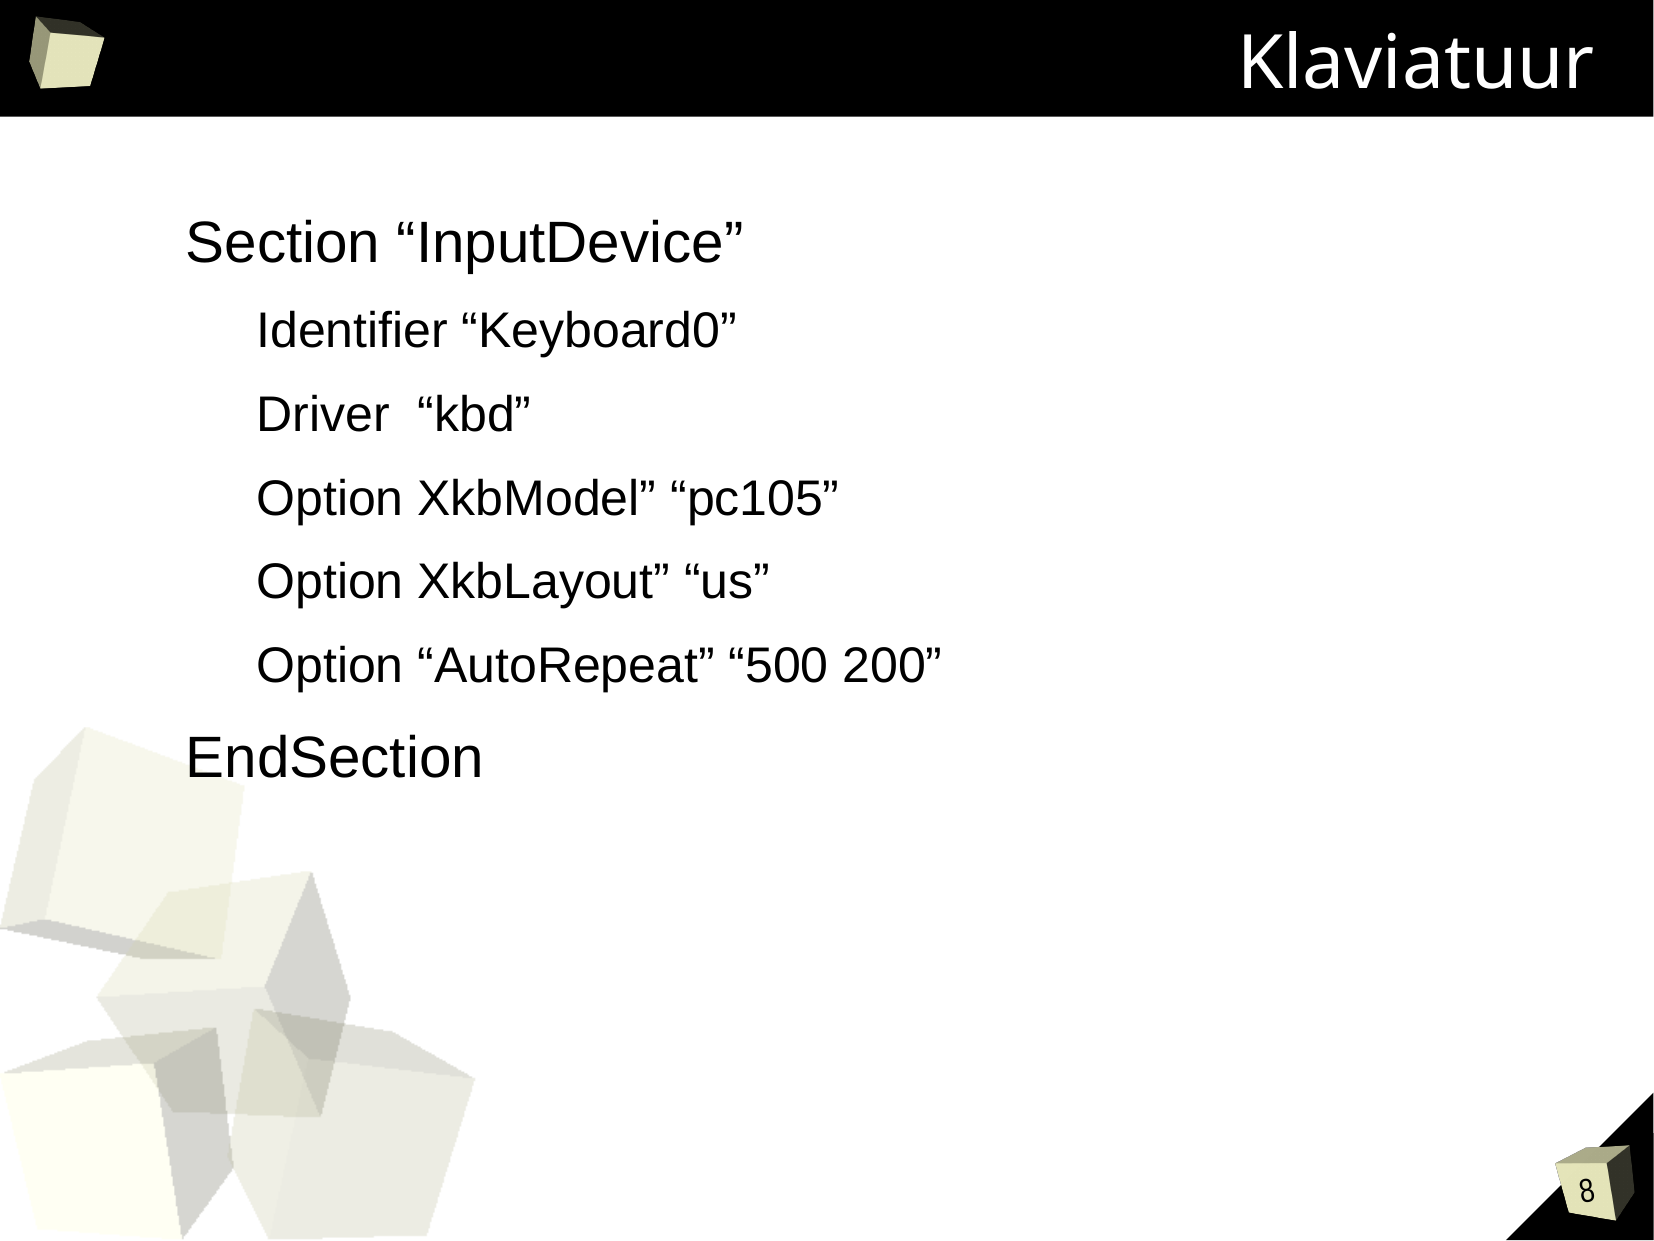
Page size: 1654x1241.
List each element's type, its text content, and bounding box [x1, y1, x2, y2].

picture [0, 726, 477, 1241]
list Section “InputDevice” Identifier “Keyboard0” Driver “kbd” Option XkbModel” “pc105” Option XkbLayout” “us” Option “AutoRepeat” “500 200” EndSection [44, 177, 1611, 1214]
title Klaviatuur [118, 0, 1595, 119]
